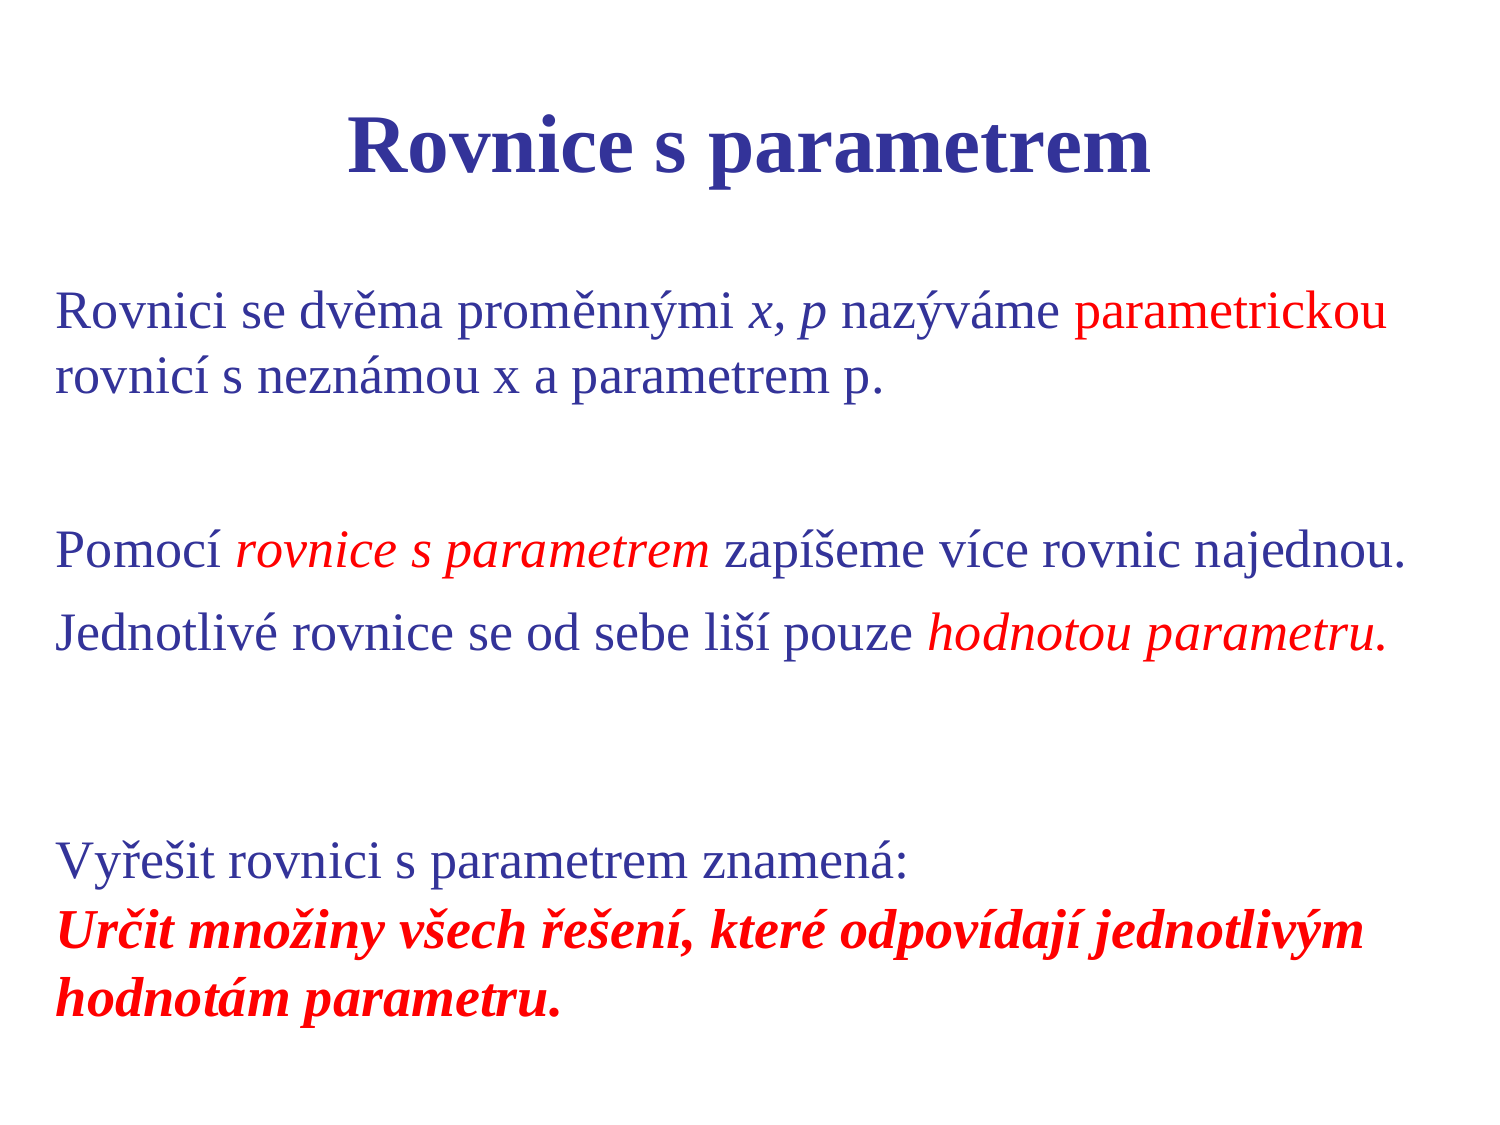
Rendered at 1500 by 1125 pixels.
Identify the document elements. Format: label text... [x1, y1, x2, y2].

text_box Pomocí rovnice s parametrem zapíšeme více rovnic najednou. [41, 505, 1483, 587]
text_box Určit množiny všech řešení, které odpovídají jednotlivým hodnotám parametru. [41, 884, 1436, 1036]
text_box Vyřešit rovnici s parametrem znamená: [41, 816, 1459, 897]
text_box Rovnice s parametrem [75, 45, 1426, 233]
text_box Jednotlivé rovnice se od sebe liší pouze hodnotou parametru. [41, 588, 1483, 669]
text_box Rovnici se dvěma proměnnými x, p nazýváme parametrickou rovnicí s neznámou x a parametrem p. [41, 267, 1459, 413]
